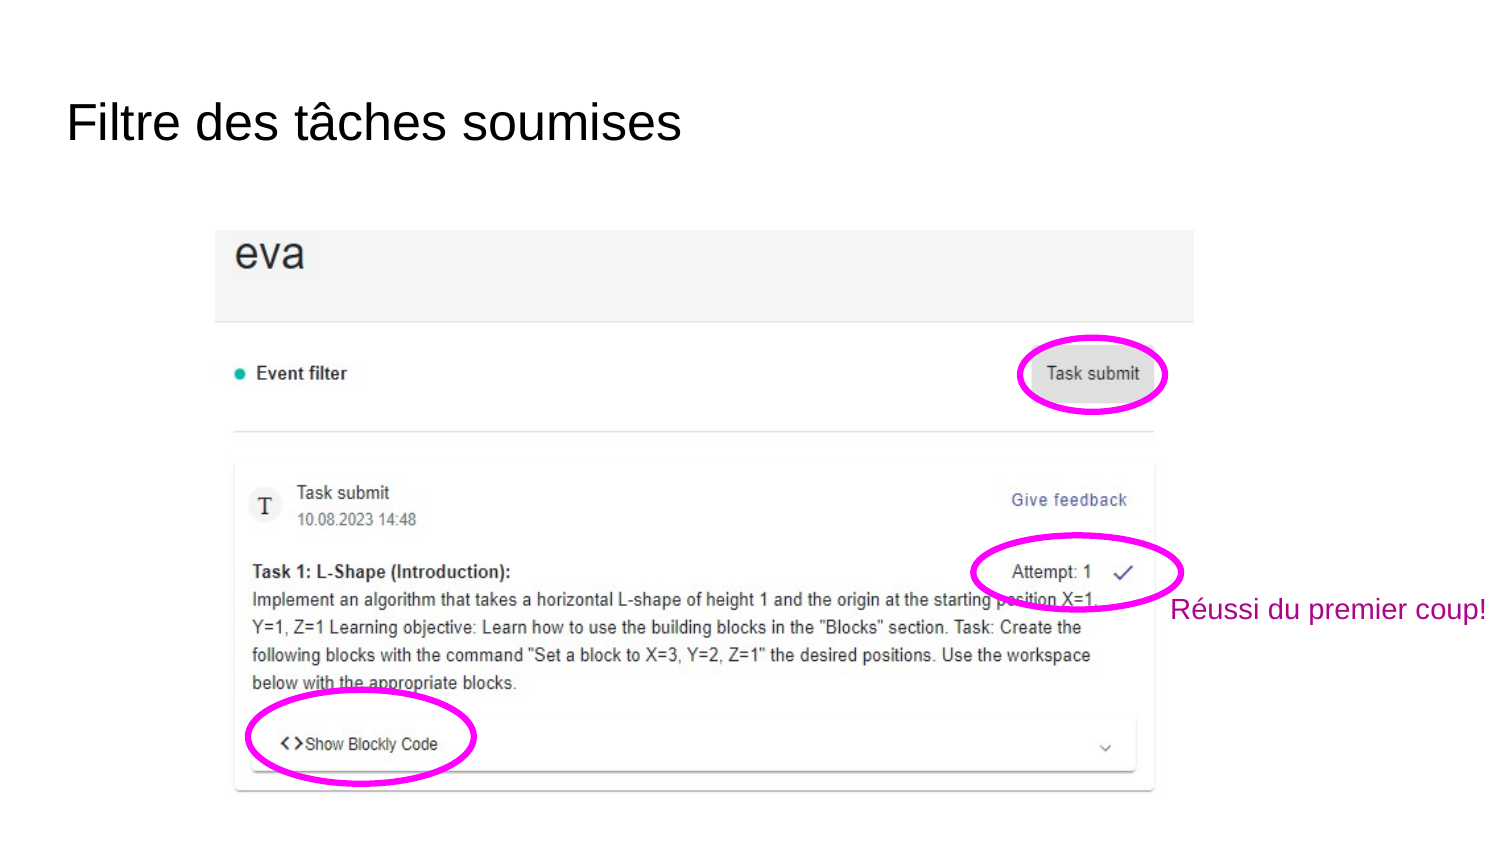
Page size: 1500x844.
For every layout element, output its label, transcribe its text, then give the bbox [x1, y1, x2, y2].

title Filtre des tâches soumises [51, 72, 1449, 167]
text_box Réussi du premier coup! [1155, 582, 1500, 634]
picture [977, 539, 1177, 606]
picture [215, 230, 1194, 844]
